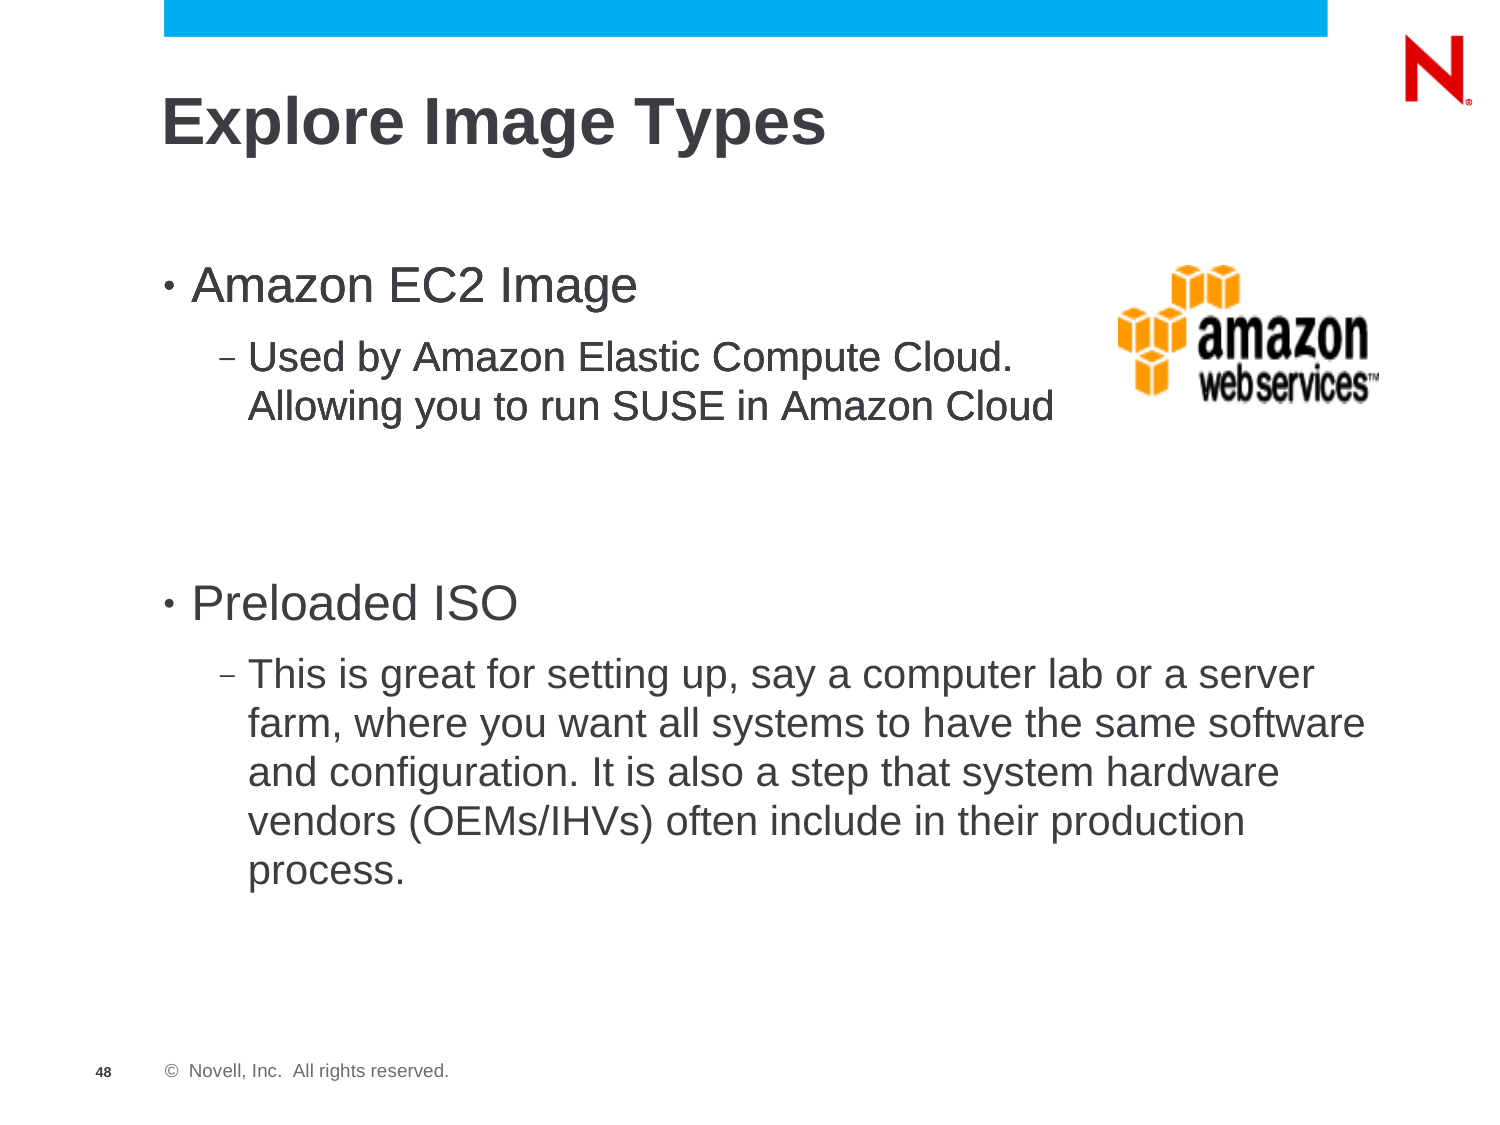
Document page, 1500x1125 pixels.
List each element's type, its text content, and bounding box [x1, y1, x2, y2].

list Amazon EC2 Image Used by Amazon Elastic Compute Cloud. Allowing you to run SUSE in Amazon Cloud [163, 254, 1404, 504]
list Preloaded ISO This is great for setting up, say a computer lab or a server farm, where you want all systems to have the same software and configuration. It is also a step that system hardware vendors (OEMs/IHVs) often include in their production process. [163, 572, 1404, 979]
title Explore Image Types [161, 41, 1383, 205]
picture [1403, 32, 1473, 107]
